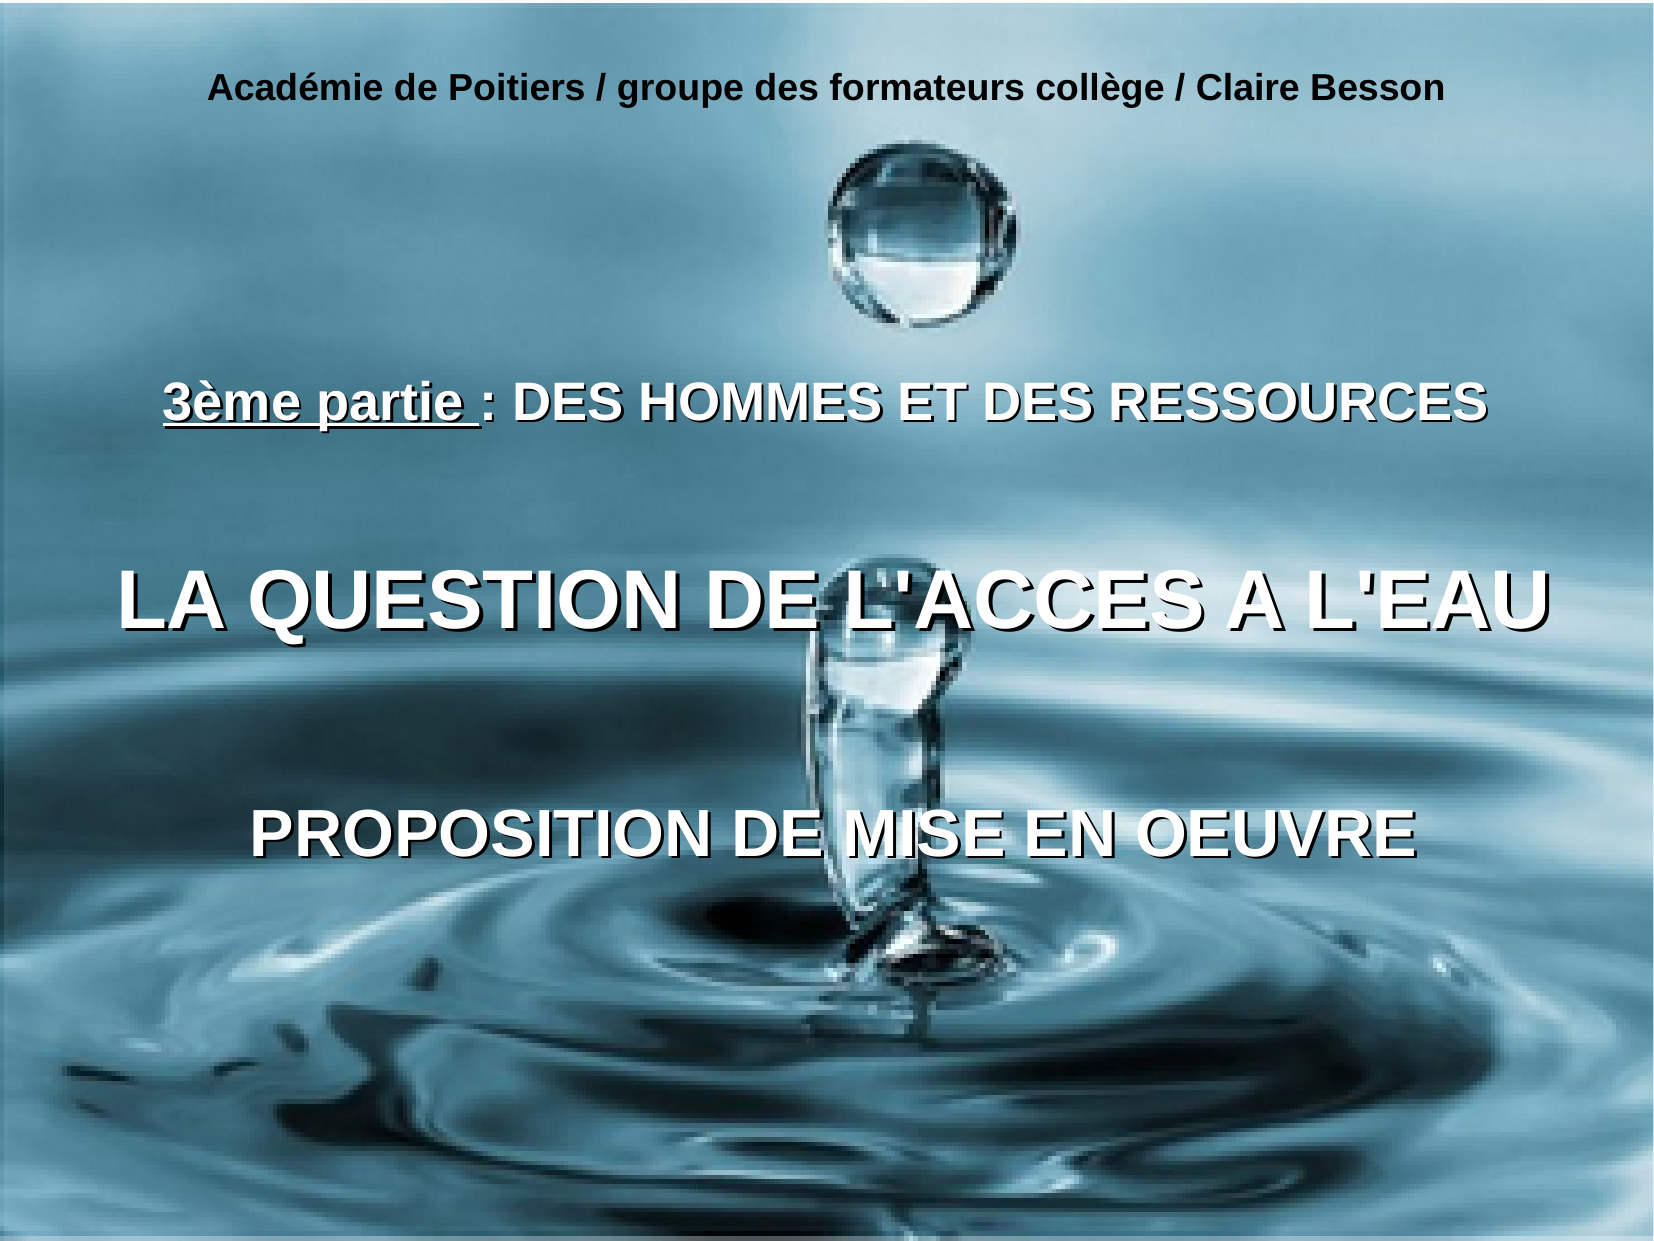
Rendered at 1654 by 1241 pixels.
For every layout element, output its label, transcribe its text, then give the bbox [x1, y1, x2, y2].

text_box 3ème partie : DES HOMMES ET DES RESSOURCES LA QUESTION DE L'ACCES A L'EAU PROPOSITION DE MISE EN OEUVRE [101, 363, 1567, 883]
picture [0, 0, 1654, 1241]
text_box Académie de Poitiers / groupe des formateurs collège / Claire Besson [59, 59, 1595, 118]
